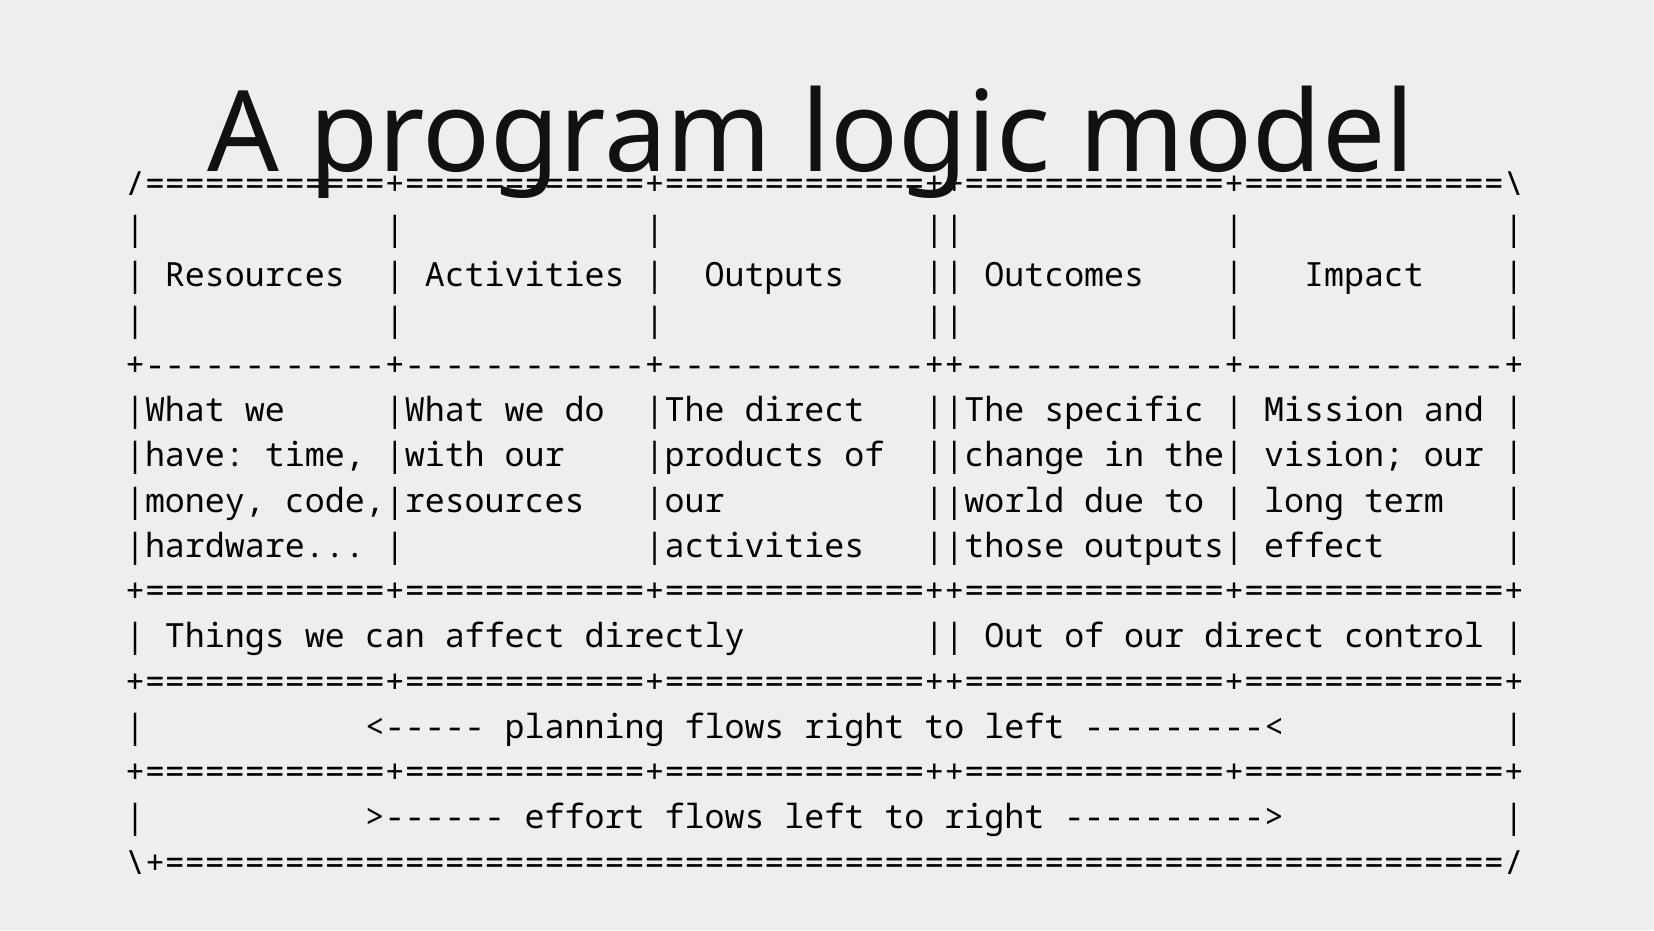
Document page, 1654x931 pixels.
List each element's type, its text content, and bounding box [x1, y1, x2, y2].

text_box A program logic model [193, 44, 1614, 202]
subtitle /============+============+=============++=============+=============\ | | | || | | | Resources | Activities | Outputs || Outcomes | Impact | | | | || | | +------------+------------+-------------++-------------+-------------+ |What we |What we do |The direct ||The specific | Mission and | |have: time, |with our |products of ||change in the| vision; our | |money, code,|resources |our ||world due to | long term | |hardware... | |activities ||those outputs| effect | +============+============+=============++=============+=============+ | Things we can affect directly || Out of our direct control | +============+============+=============++=============+=============+ | <----- planning flows right to left ---------< | +============+============+=============++=============+=============+ | >------ effort flows left to right ----------> | \+===================================================================/ [84, 210, 1546, 834]
